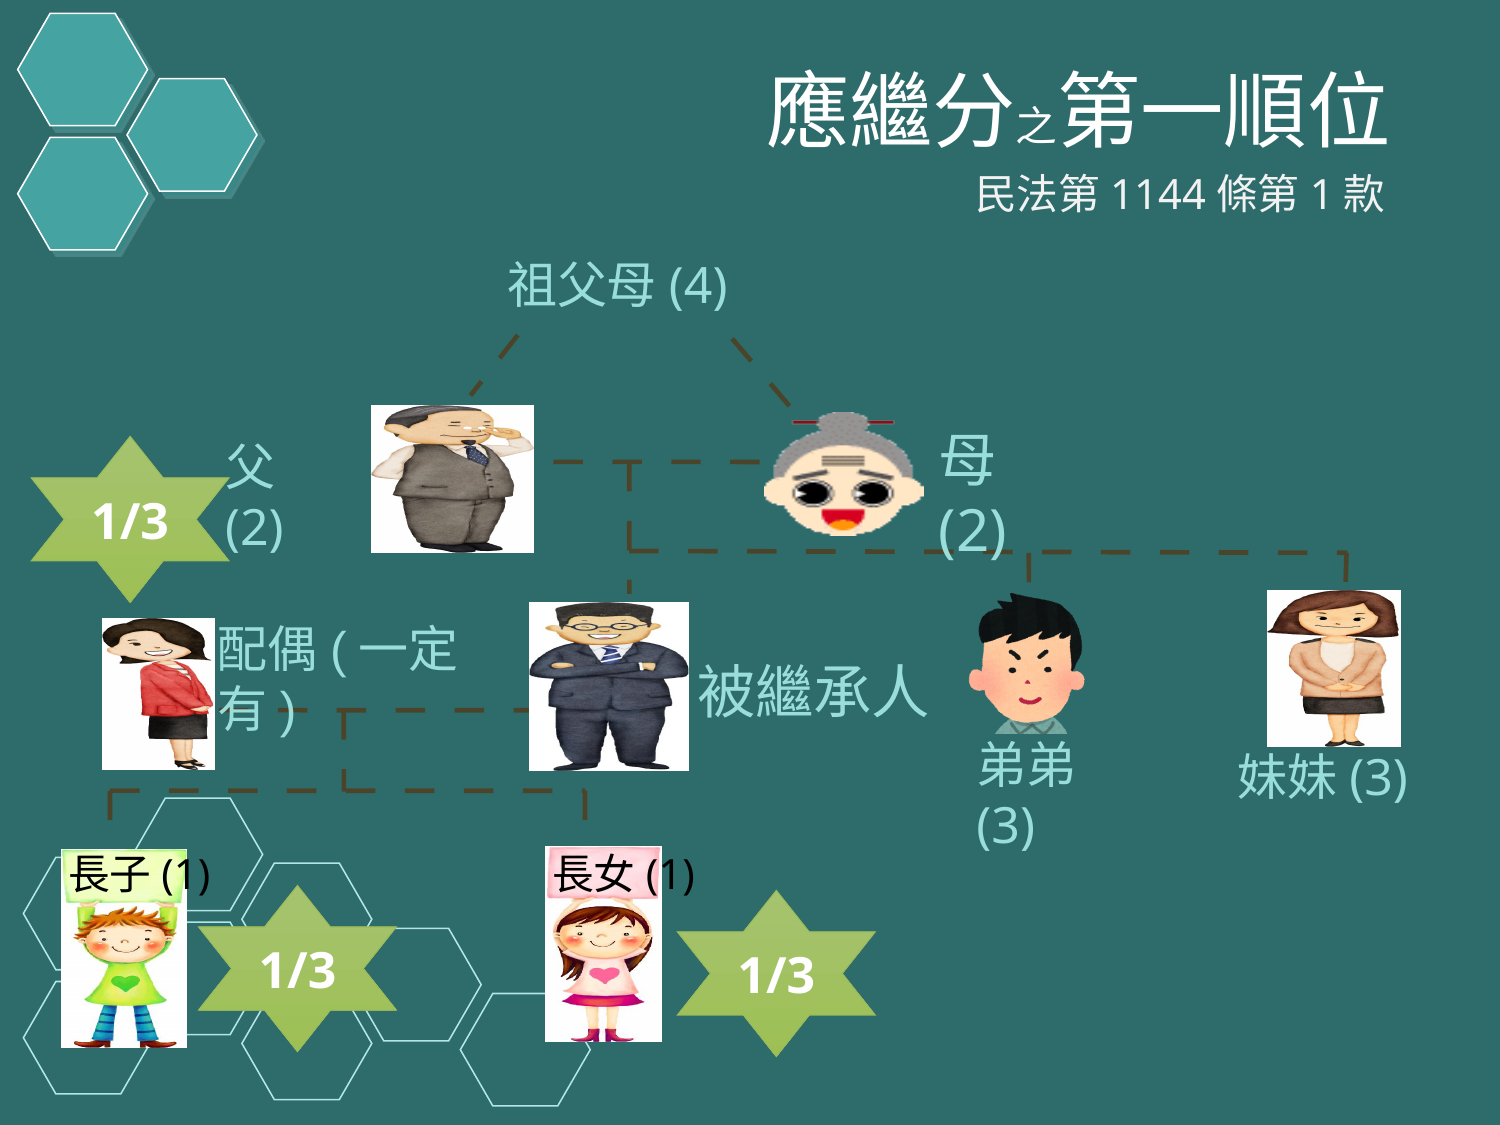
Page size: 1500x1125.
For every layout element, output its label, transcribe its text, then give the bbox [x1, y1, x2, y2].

text_box 民法第1144條第1款 [686, 157, 1406, 228]
picture [61, 906, 187, 1049]
picture [102, 618, 215, 770]
picture [1267, 590, 1401, 747]
picture [950, 589, 1110, 735]
picture [764, 412, 924, 536]
text_box 配偶(一定有) [197, 607, 534, 748]
text_box 被繼承人 [677, 645, 955, 736]
text_box 長女(1) [537, 839, 726, 906]
text_box 1/3 [198, 885, 397, 1052]
title 應繼分之第一順位 [277, 42, 1406, 173]
text_box 祖父母(4) [476, 243, 758, 324]
text_box 母(2) [923, 415, 1086, 571]
text_box 1/3 [31, 436, 230, 603]
picture [371, 405, 534, 553]
text_box 長子(1) [53, 839, 253, 906]
picture [529, 602, 689, 771]
text_box 妹妹(3) [1222, 737, 1434, 813]
text_box 弟弟(3) [961, 725, 1159, 861]
picture [545, 906, 662, 1042]
text_box 1/3 [677, 890, 876, 1057]
text_box 父(2) [209, 427, 360, 563]
